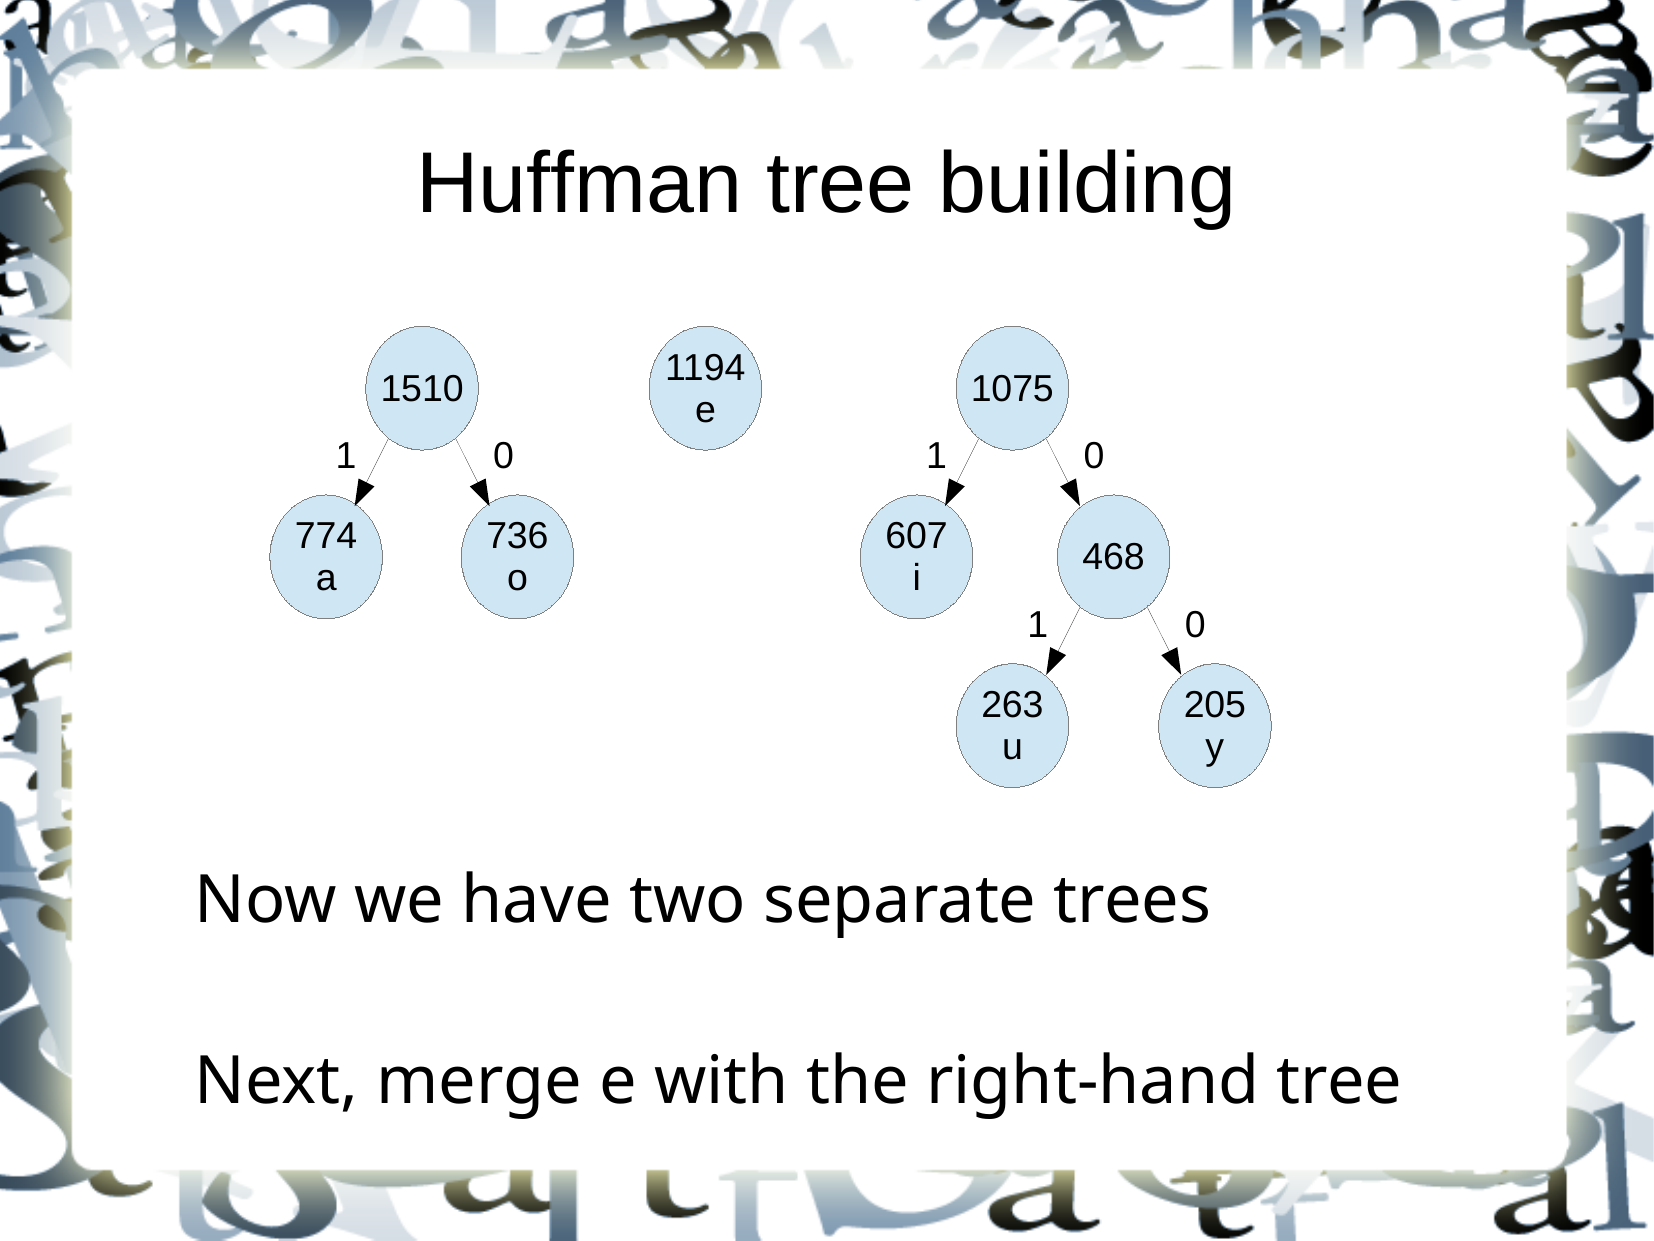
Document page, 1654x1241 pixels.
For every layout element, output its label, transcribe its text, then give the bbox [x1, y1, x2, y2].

text_box 1510 [365, 326, 479, 451]
text_box 468 [1057, 494, 1170, 619]
text_box 0 [1068, 427, 1120, 485]
text_box 1 [1012, 596, 1063, 654]
title Huffman tree building [82, 78, 1571, 287]
text_box Now we have two separate trees Next, merge e with the right-hand tree [180, 843, 1474, 1094]
text_box 1075 [956, 326, 1069, 451]
text_box 0 [478, 427, 529, 485]
text_box 607 i [860, 494, 973, 619]
text_box 263 u [956, 663, 1069, 788]
picture [0, 0, 1654, 1241]
text_box 736 o [461, 494, 574, 619]
text_box 774 a [269, 494, 383, 619]
text_box 1 [320, 427, 372, 485]
text_box 205 y [1158, 663, 1272, 788]
text_box 1 [911, 427, 962, 485]
text_box 0 [1169, 596, 1221, 654]
text_box 1194 e [649, 326, 762, 451]
